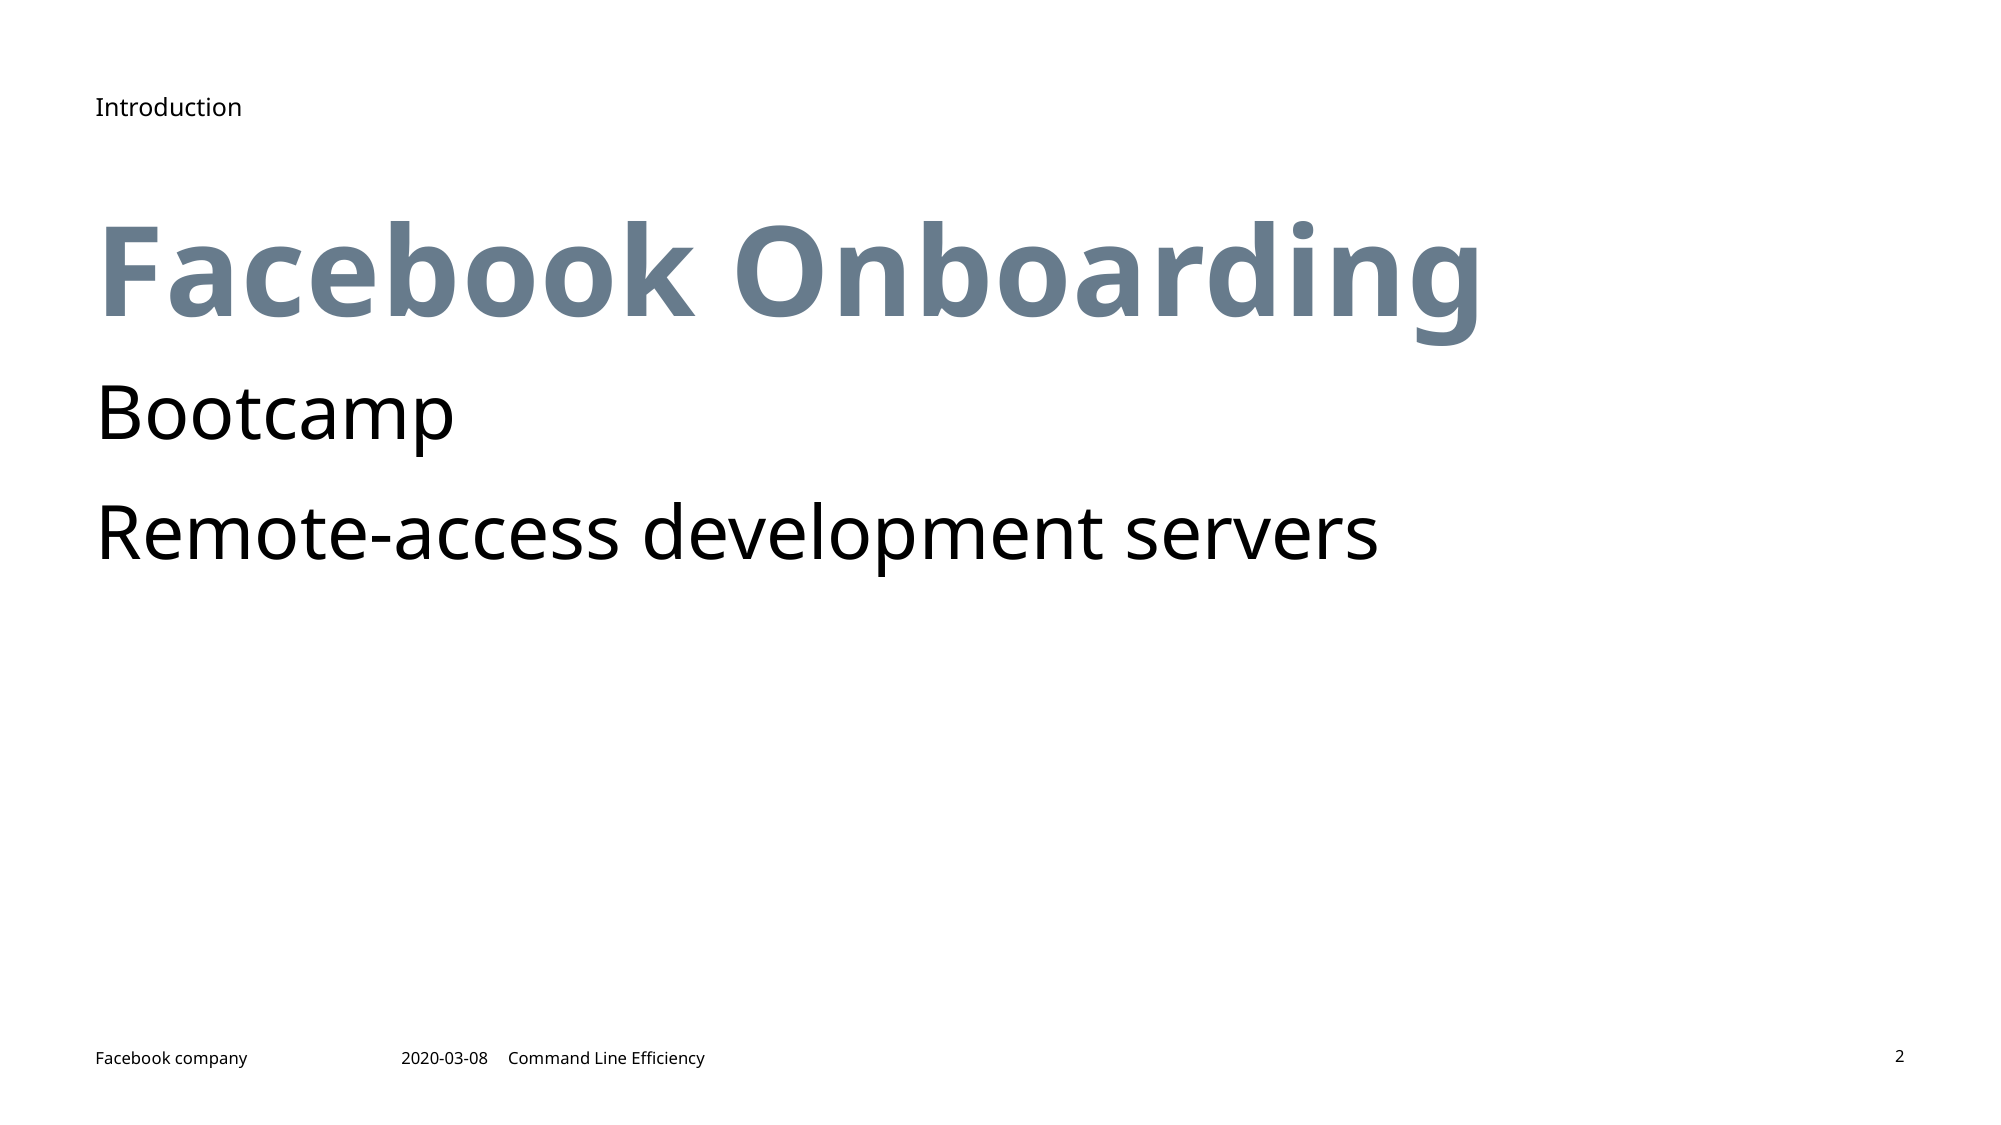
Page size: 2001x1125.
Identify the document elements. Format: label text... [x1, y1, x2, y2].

list Introduction [95, 88, 988, 119]
title Facebook Onboarding [95, 176, 1905, 333]
slide_number 35 [1840, 1047, 1905, 1068]
list Bootcamp Remote-access development servers [95, 355, 1905, 820]
slide_number 2020-03-08 [401, 1047, 508, 1068]
footer Command Line Efficiency [508, 1047, 1294, 1068]
